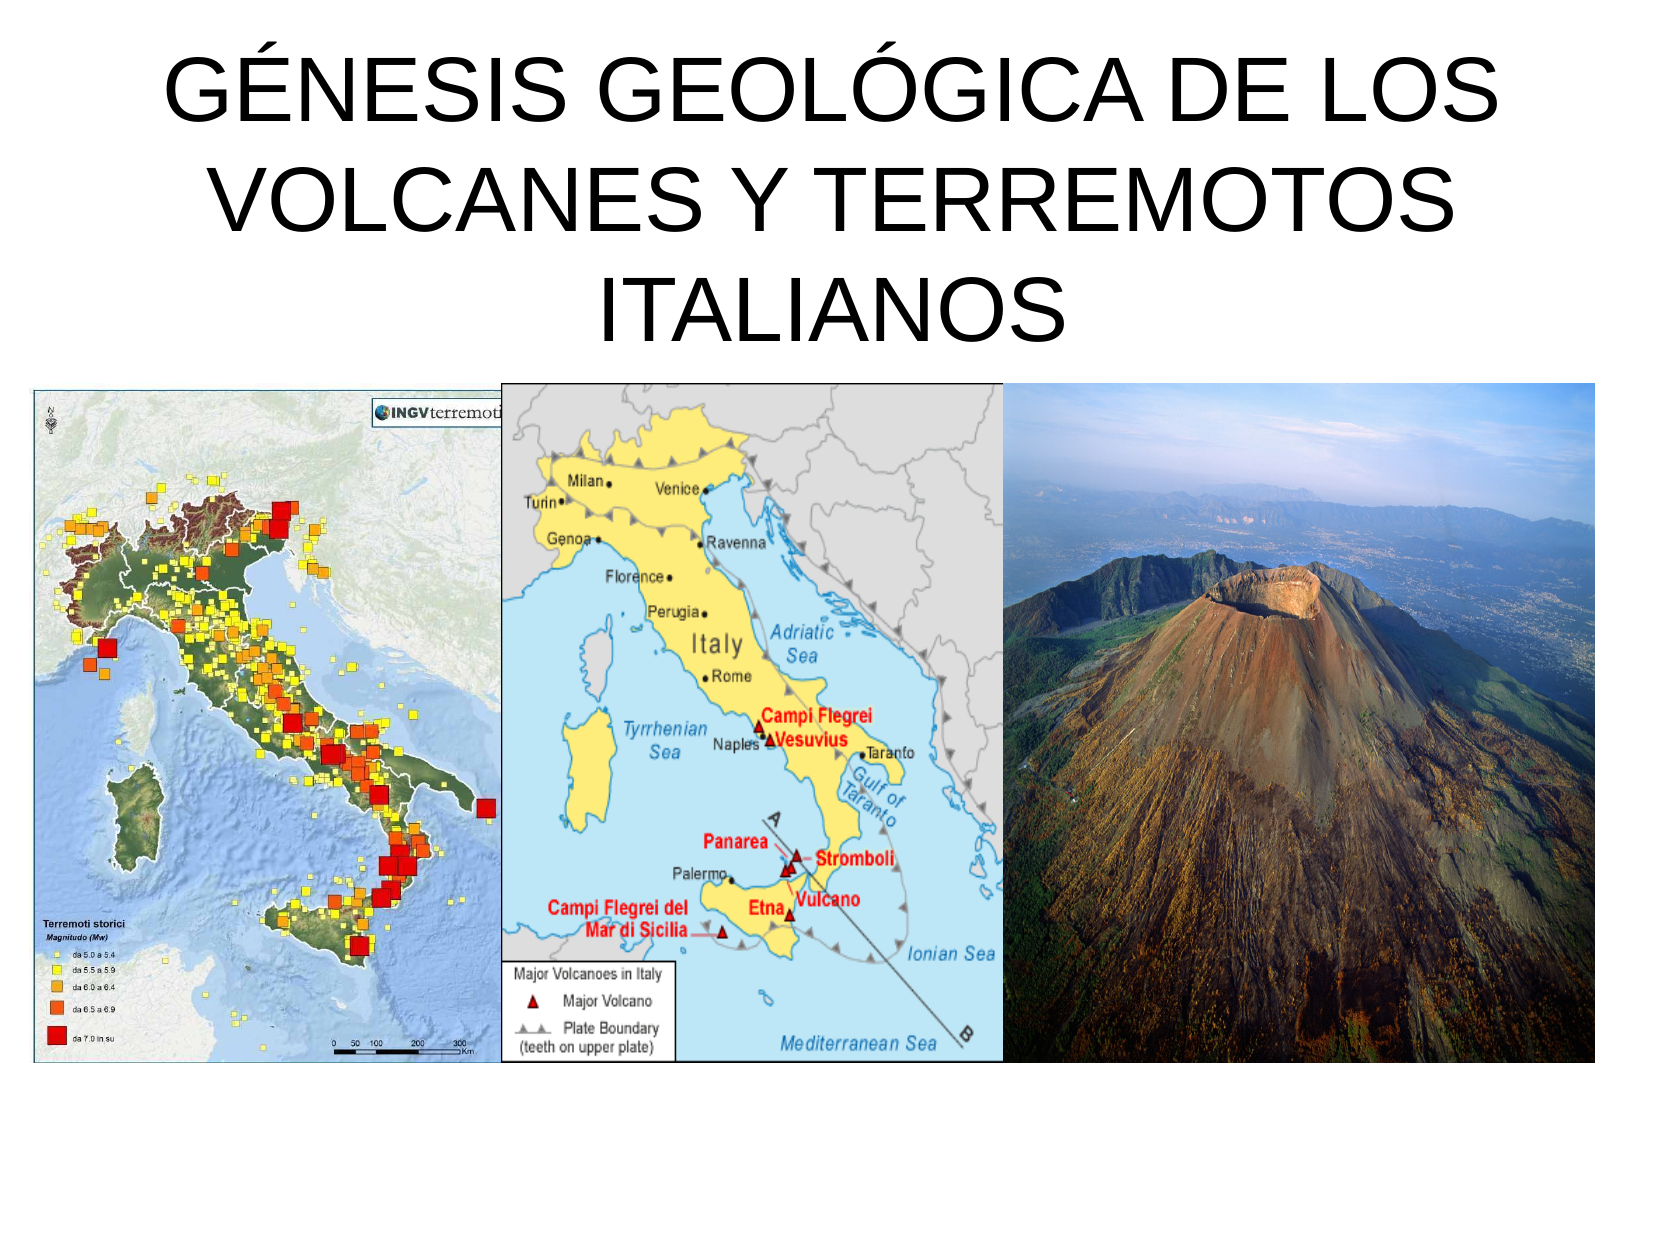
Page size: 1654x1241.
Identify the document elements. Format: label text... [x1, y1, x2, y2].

picture [29, 383, 1595, 1063]
title GÉNESIS GEOLÓGICA DE LOS VOLCANES Y TERREMOTOS ITALIANOS [88, 29, 1577, 338]
